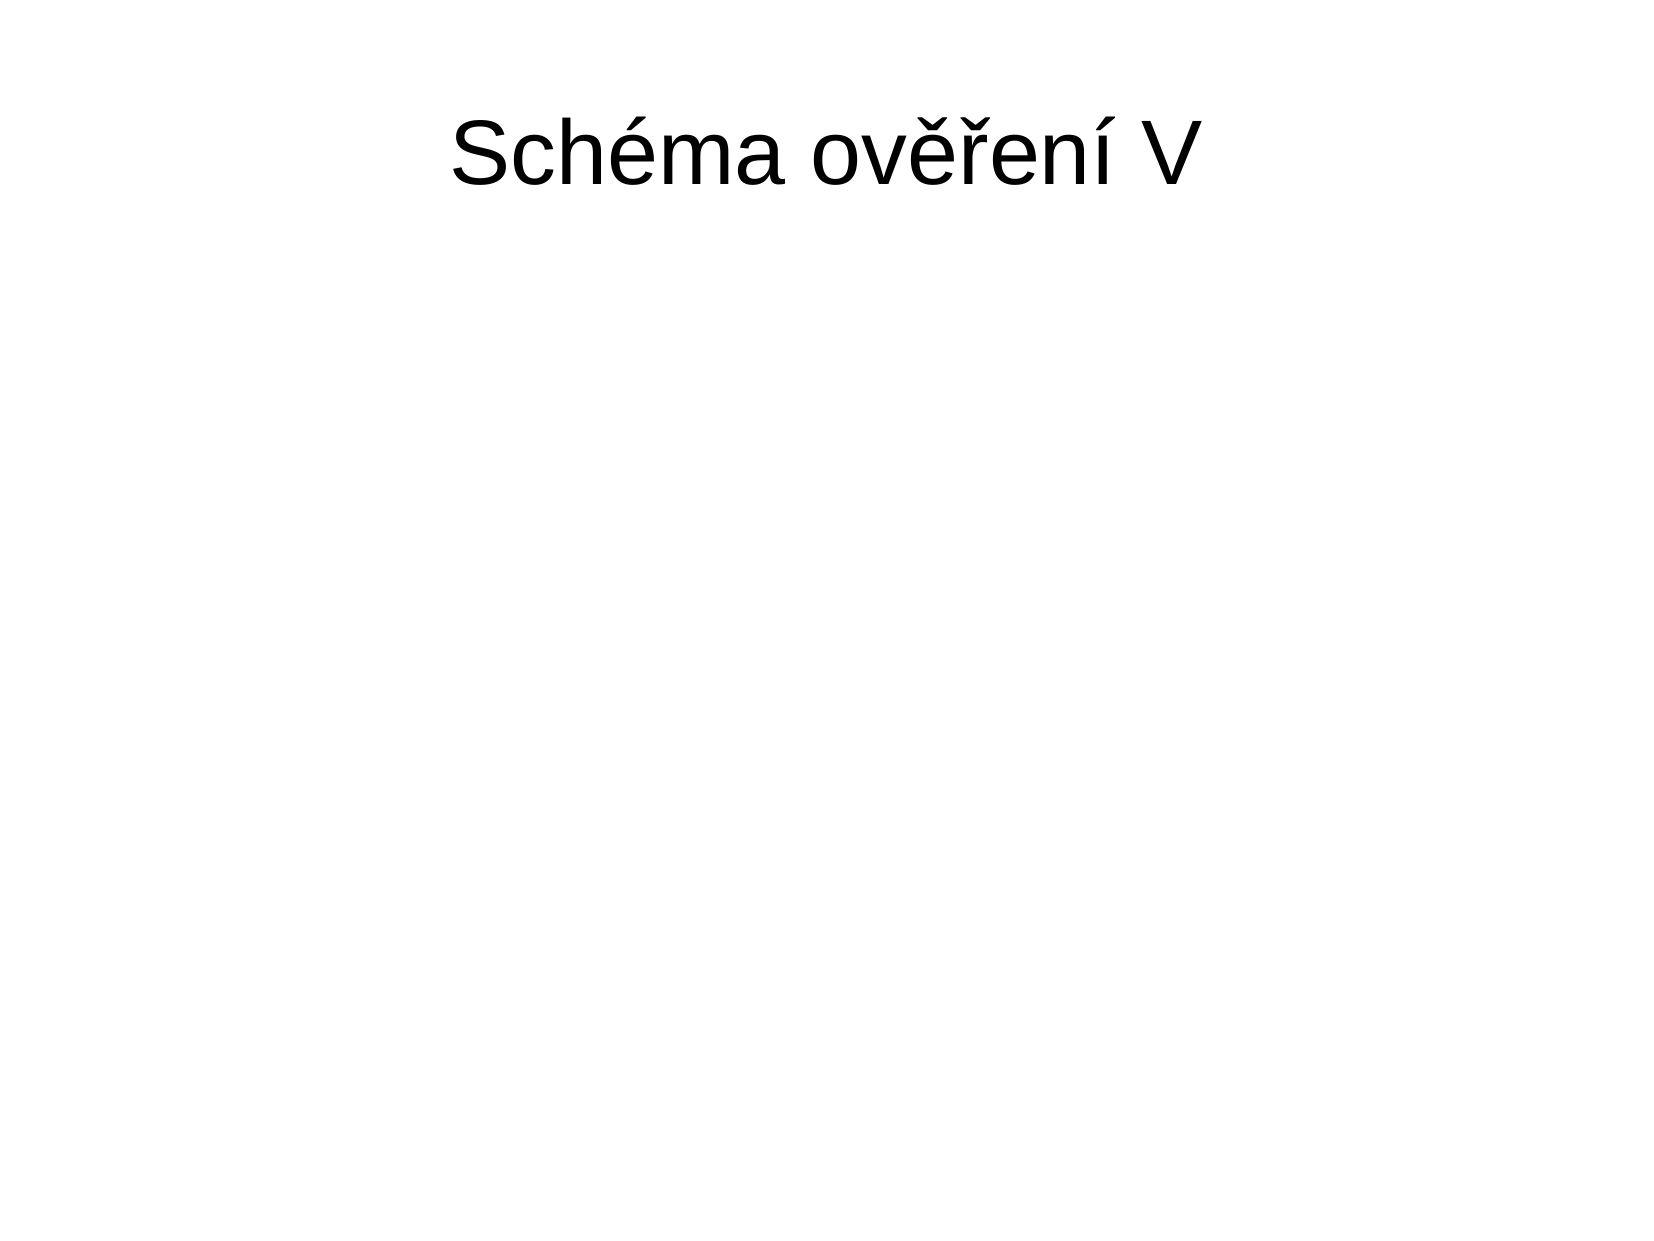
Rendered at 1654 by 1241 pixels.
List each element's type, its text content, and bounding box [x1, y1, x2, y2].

title Schéma ověření V [82, 49, 1571, 257]
